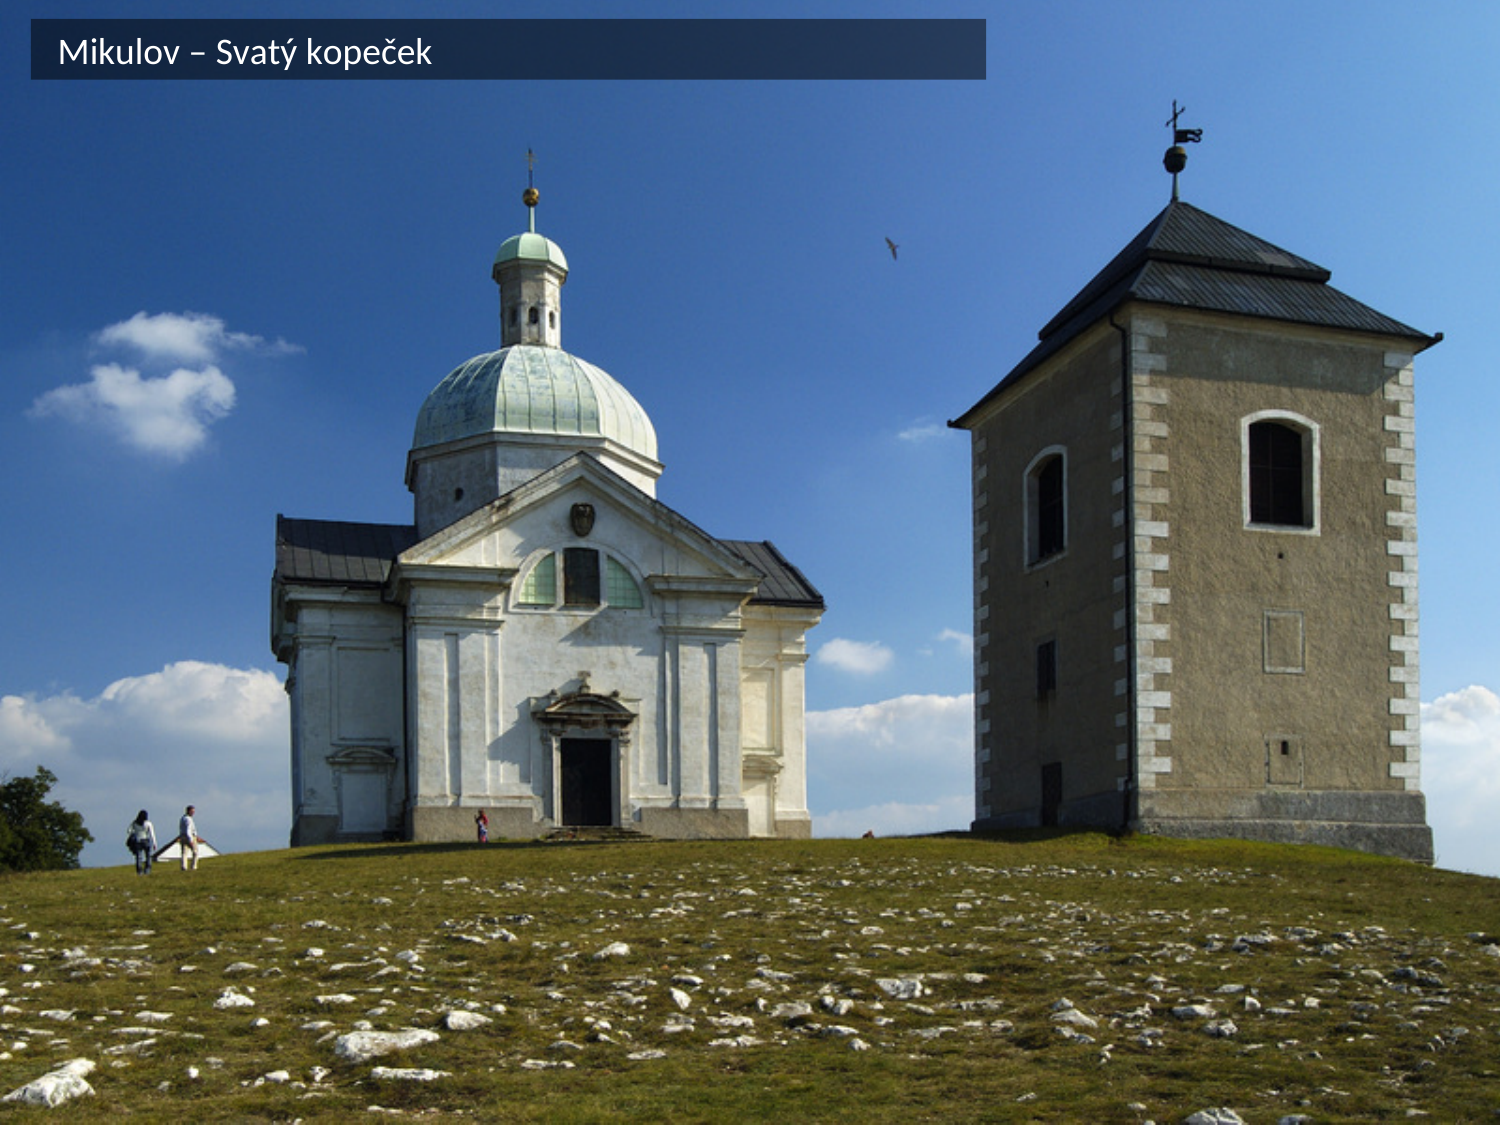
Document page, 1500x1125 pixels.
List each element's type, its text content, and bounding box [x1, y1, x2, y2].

text_box [448, 18, 987, 80]
text_box [30, 18, 42, 80]
picture [0, 0, 1500, 1125]
text_box Mikulov – Svatý kopeček [42, 18, 448, 80]
